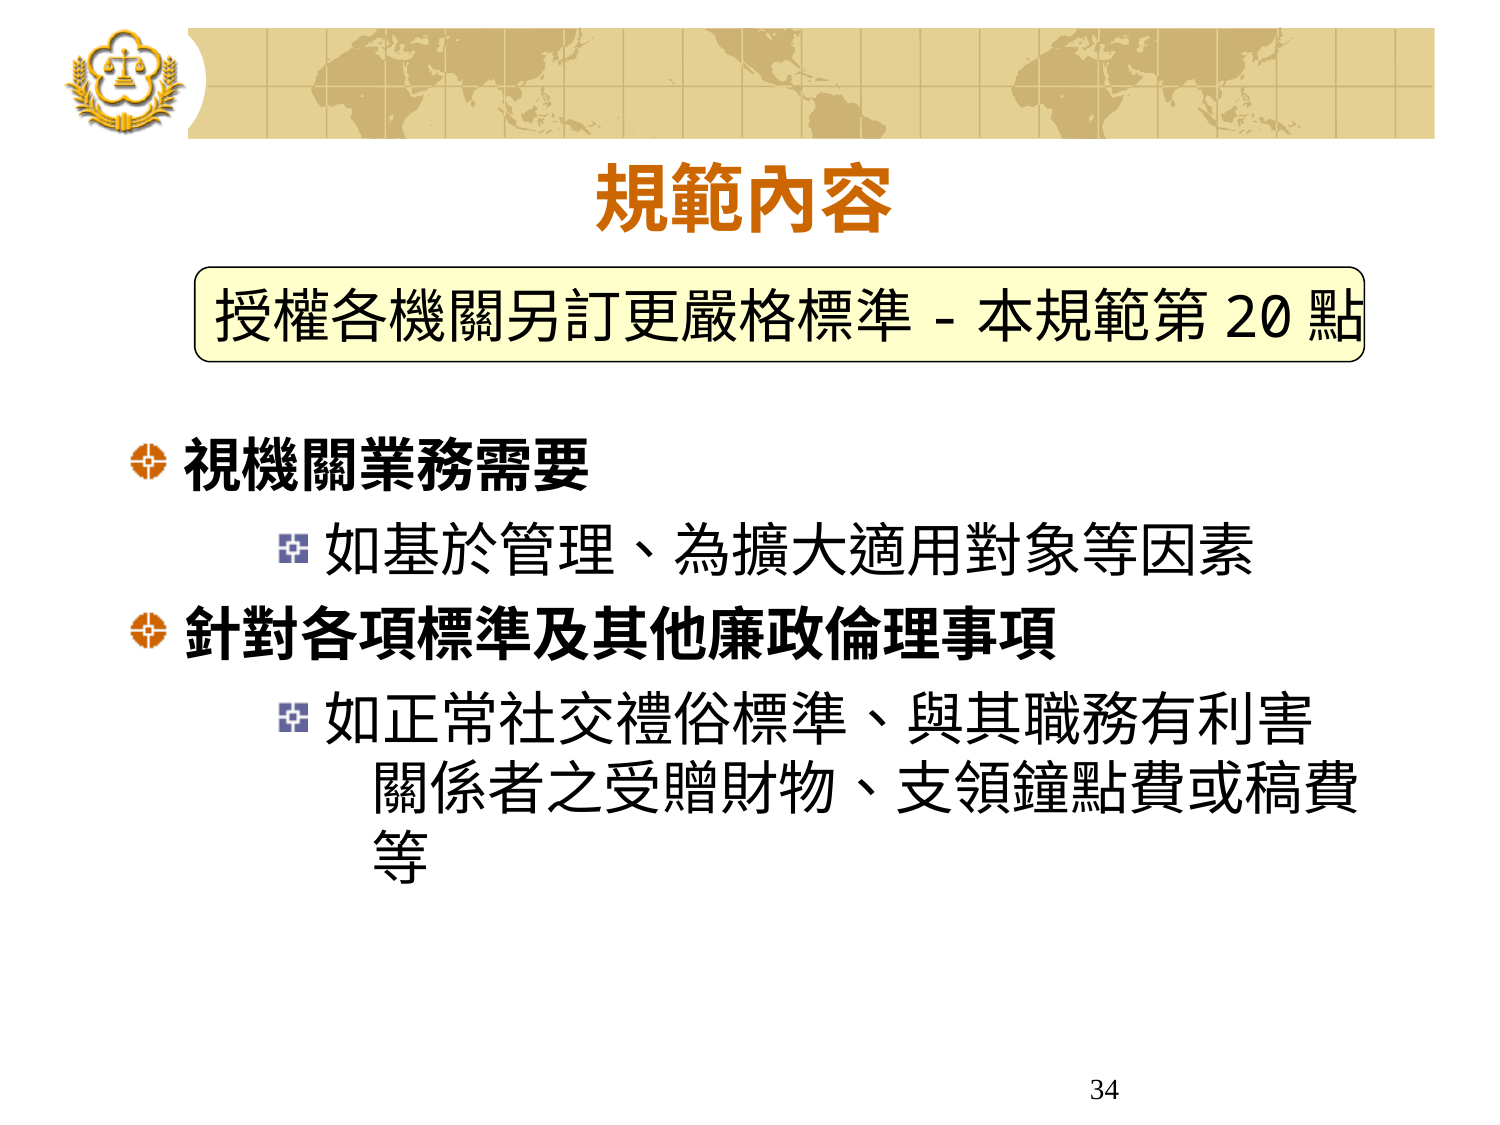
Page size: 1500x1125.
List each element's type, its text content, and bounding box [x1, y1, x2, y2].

text_box [1074, 1037, 1388, 1113]
title 規範內容 [572, 137, 917, 256]
text_box 授權各機關另訂更嚴格標準-本規範第20點 [194, 267, 1365, 362]
list 視機關業務需要 如基於管理、為擴大適用對象等因素 針對各項標準及其他廉政倫理事項 如正常社交禮俗標準、與其職務有利害關係者之受贈財物、支領鐘點費或稿費等 [112, 420, 1388, 1028]
